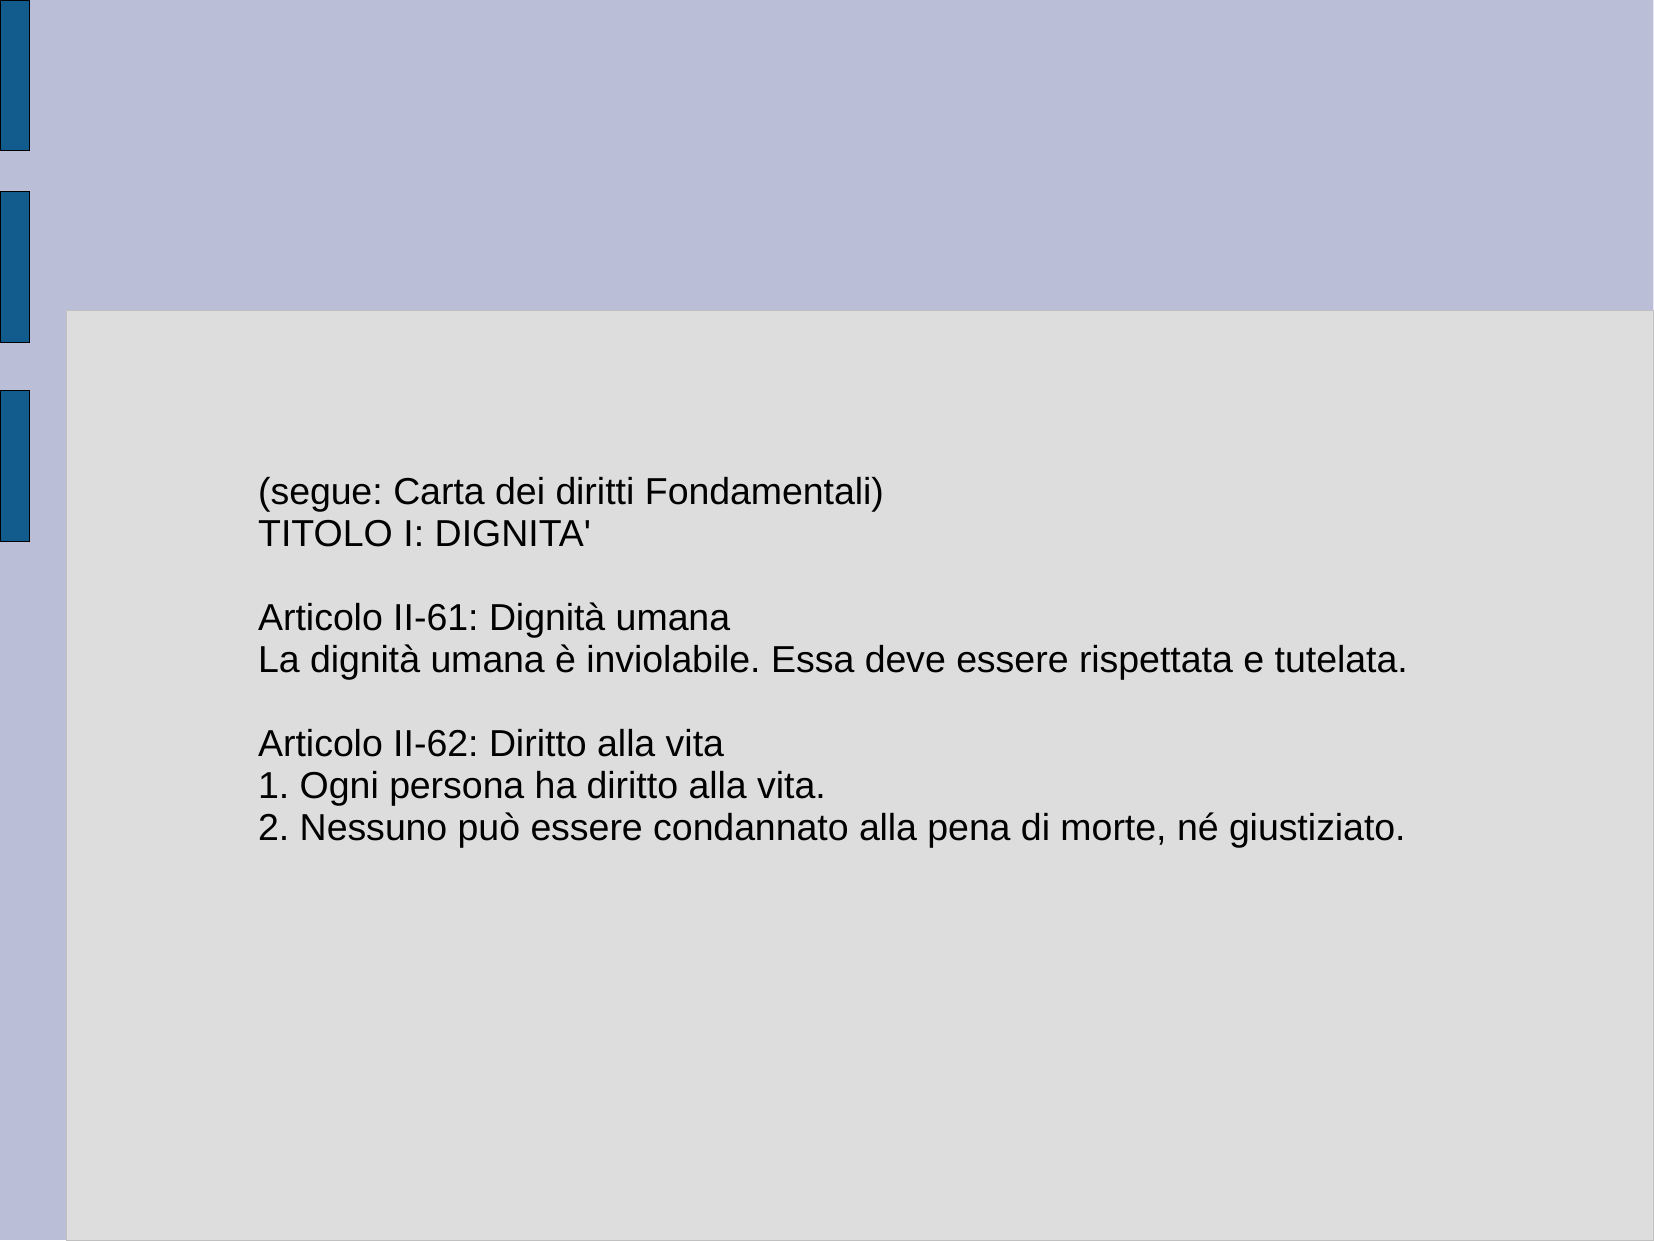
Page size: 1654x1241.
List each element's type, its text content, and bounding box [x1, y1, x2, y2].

text_box (segue: Carta dei diritti Fondamentali) TITOLO I: DIGNITA' Articolo II-61: Dignità umana La dignità umana è inviolabile. Essa deve essere rispettata e tutelata. Articolo II-62: Diritto alla vita 1. Ogni persona ha diritto alla vita. 2. Nessuno può essere condannato alla pena di morte, né giustiziato. [243, 463, 1424, 857]
